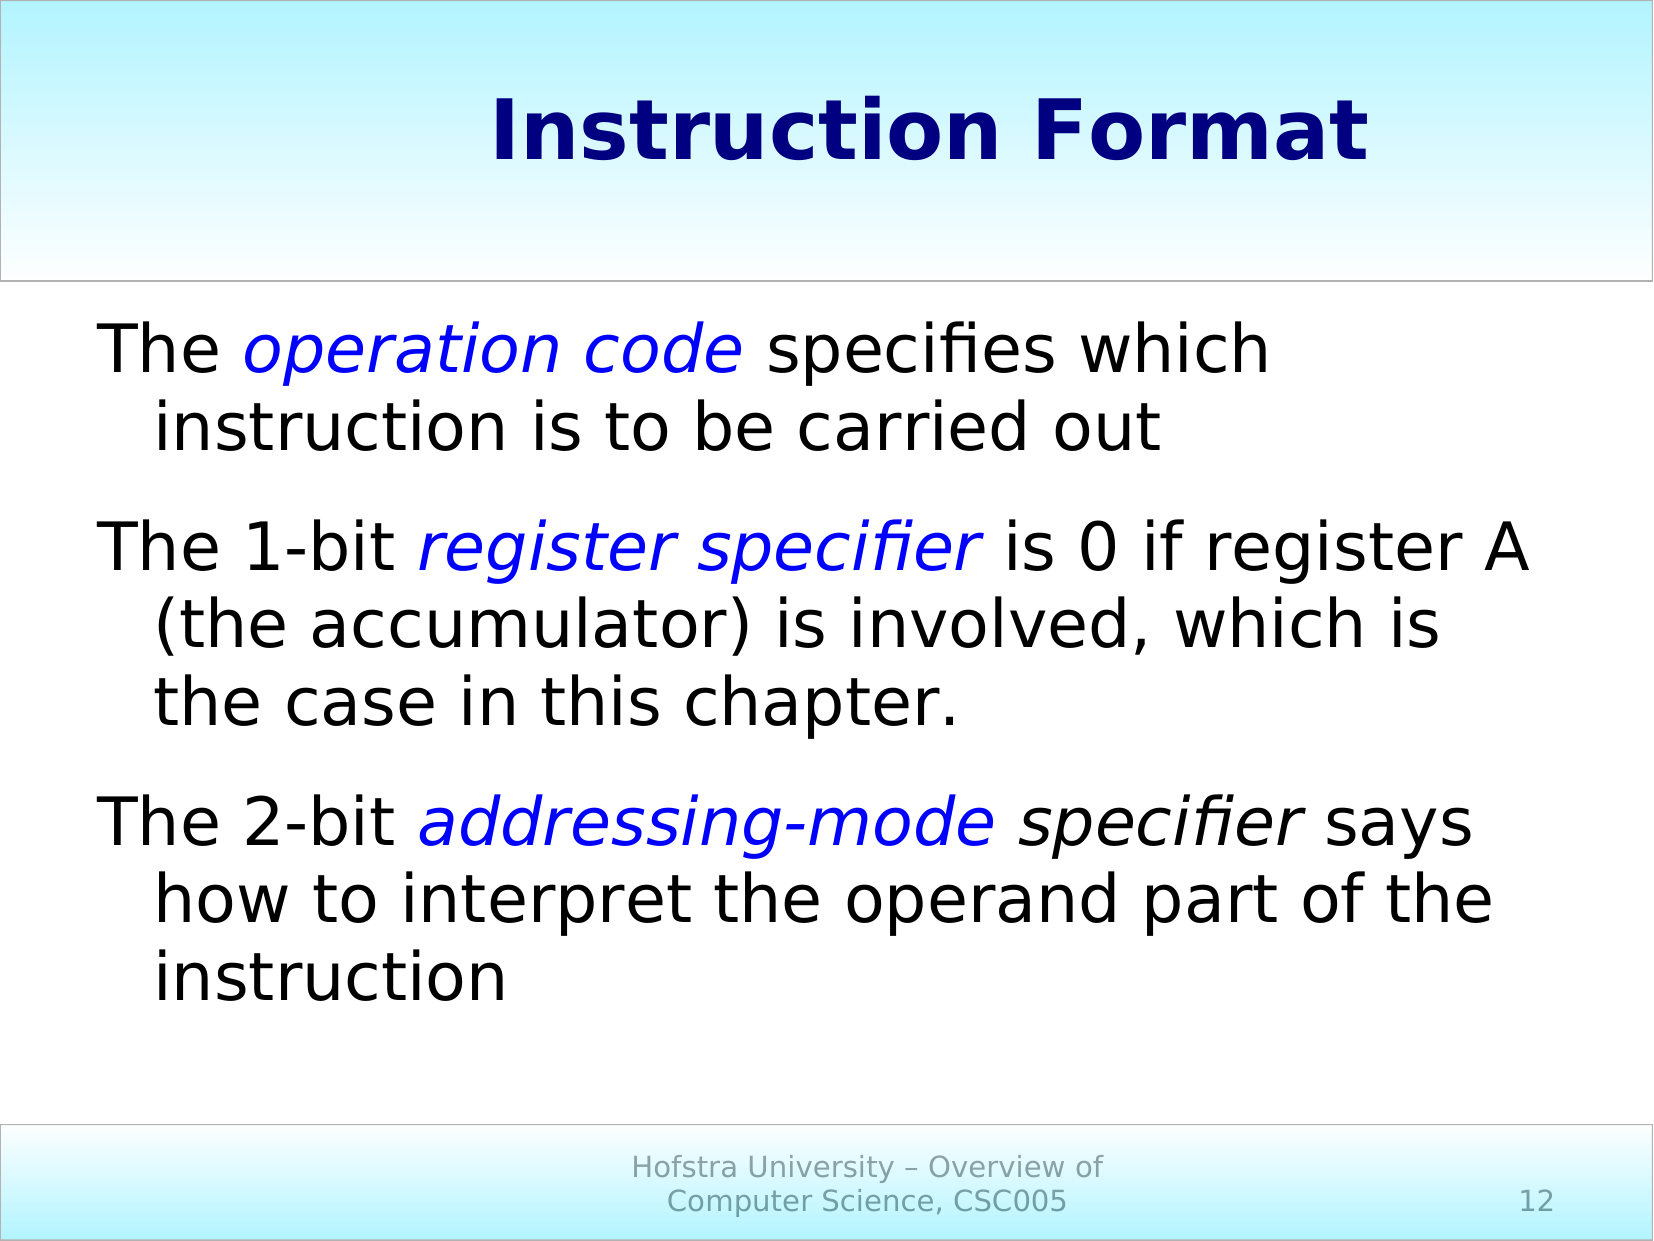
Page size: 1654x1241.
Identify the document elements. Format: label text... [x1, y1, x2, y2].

list The operation code specifies which instruction is to be carried out The 1-bit register specifier is 0 if register A (the accumulator) is involved, which is the case in this chapter. The 2-bit addressing-mode specifier says how to interpret the operand part of the instruction [82, 303, 1571, 1206]
title Instruction Format [247, 27, 1612, 235]
